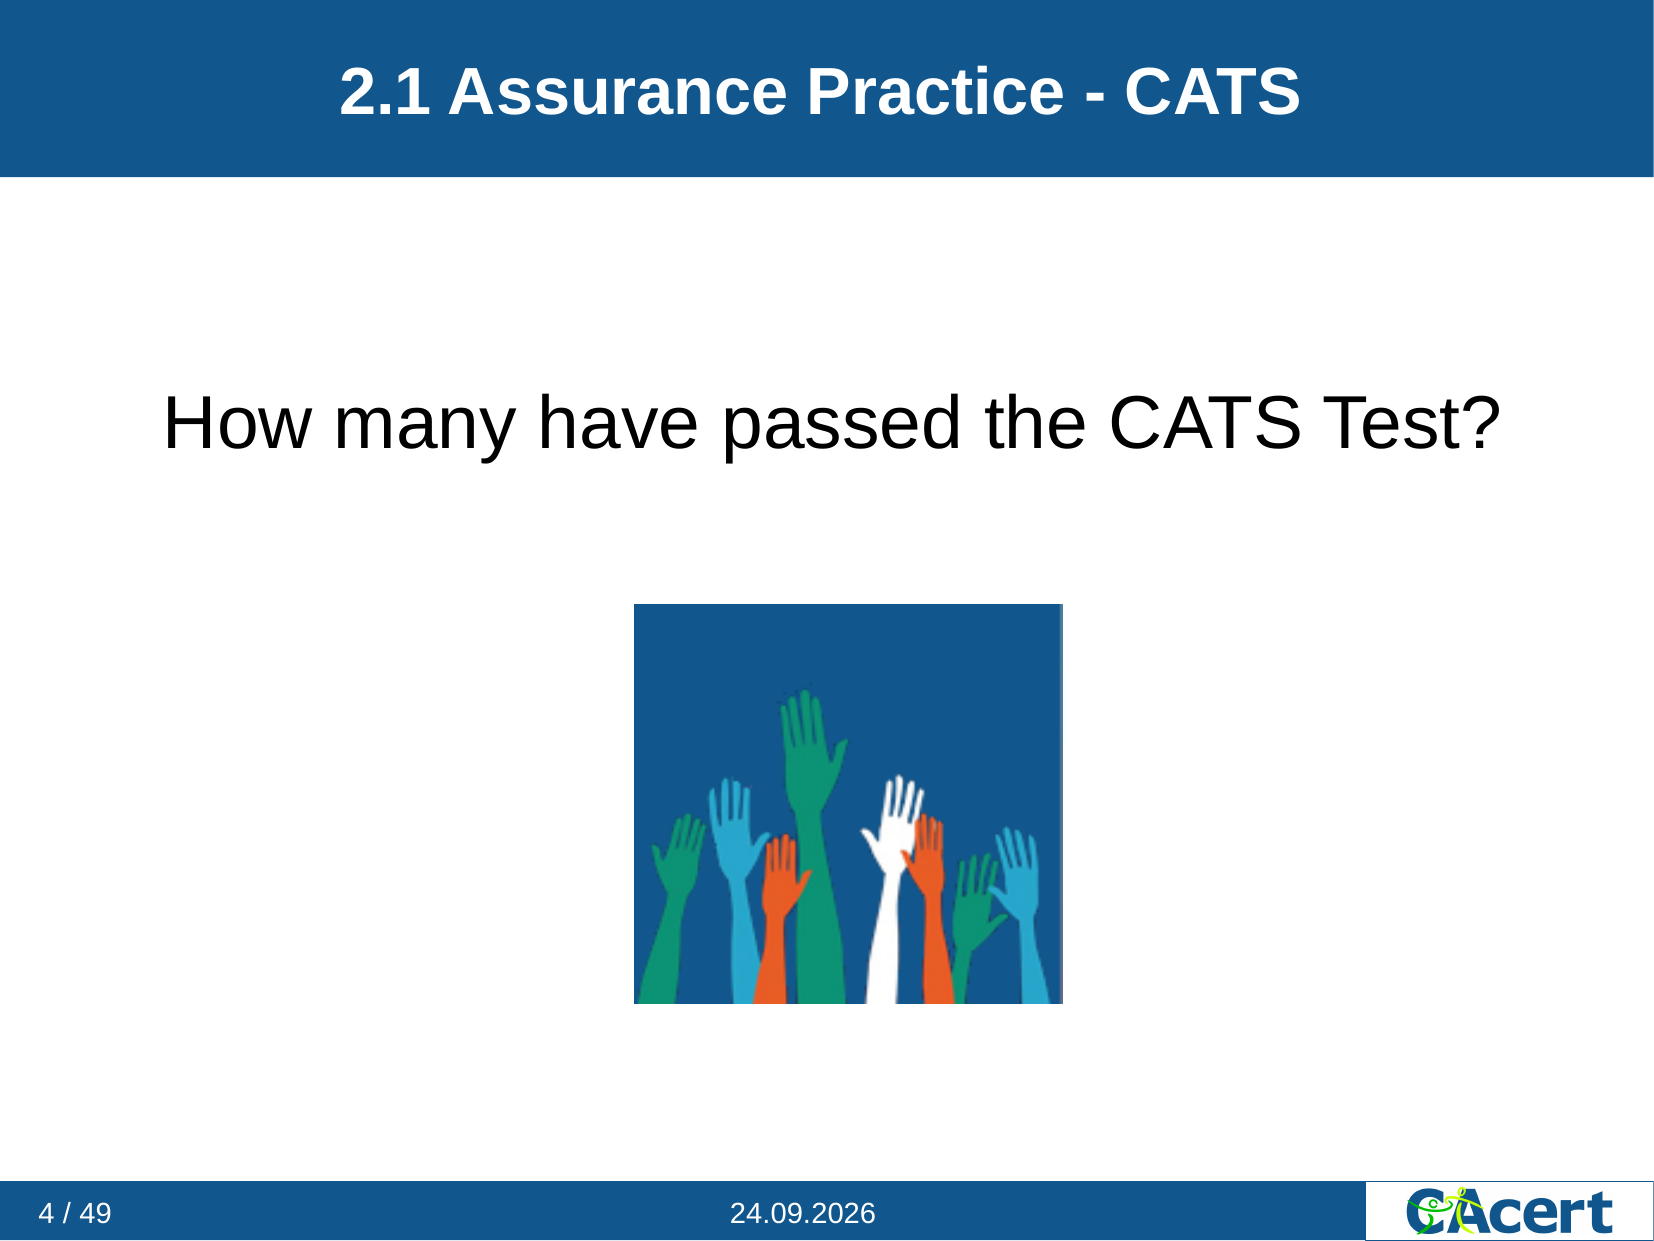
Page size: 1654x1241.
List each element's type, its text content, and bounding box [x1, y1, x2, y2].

picture [634, 604, 1063, 1004]
picture [1406, 1186, 1613, 1235]
title 2.1 Assurance Practice - CATS [76, 17, 1565, 166]
subtitle How many have passed the CATS Test? [88, 314, 1577, 532]
